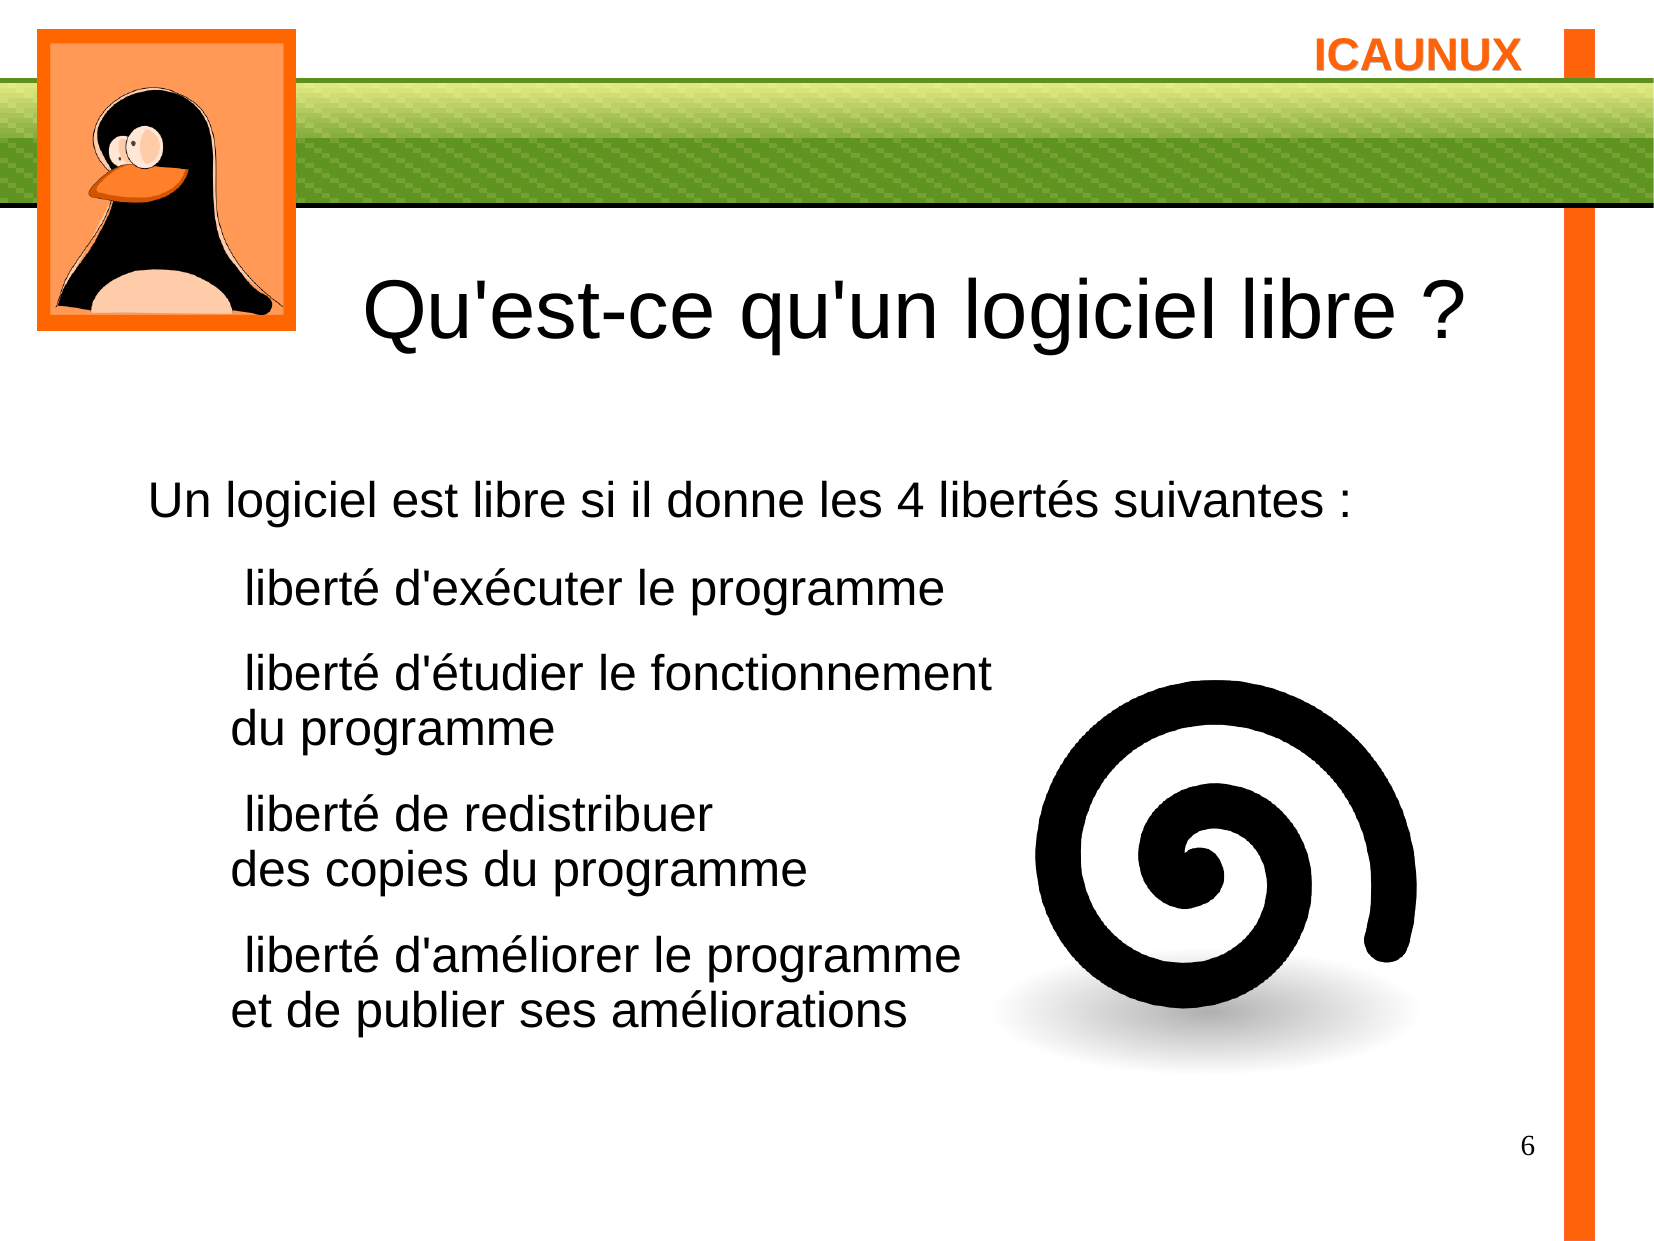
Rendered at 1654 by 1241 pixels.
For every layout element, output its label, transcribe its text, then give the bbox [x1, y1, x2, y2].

title Qu'est-ce qu'un logiciel libre ? [324, 235, 1506, 384]
list liberté d'exécuter le programme liberté d'étudier le fonctionnement du programme liberté de redistribuer des copies du programme liberté d'améliorer le programme et de publier ses améliorations [230, 559, 1063, 1123]
picture [1063, 622, 1447, 1093]
list Un logiciel est libre si il donne les 4 libertés suivantes : [147, 472, 1571, 1094]
picture [0, 29, 1654, 331]
